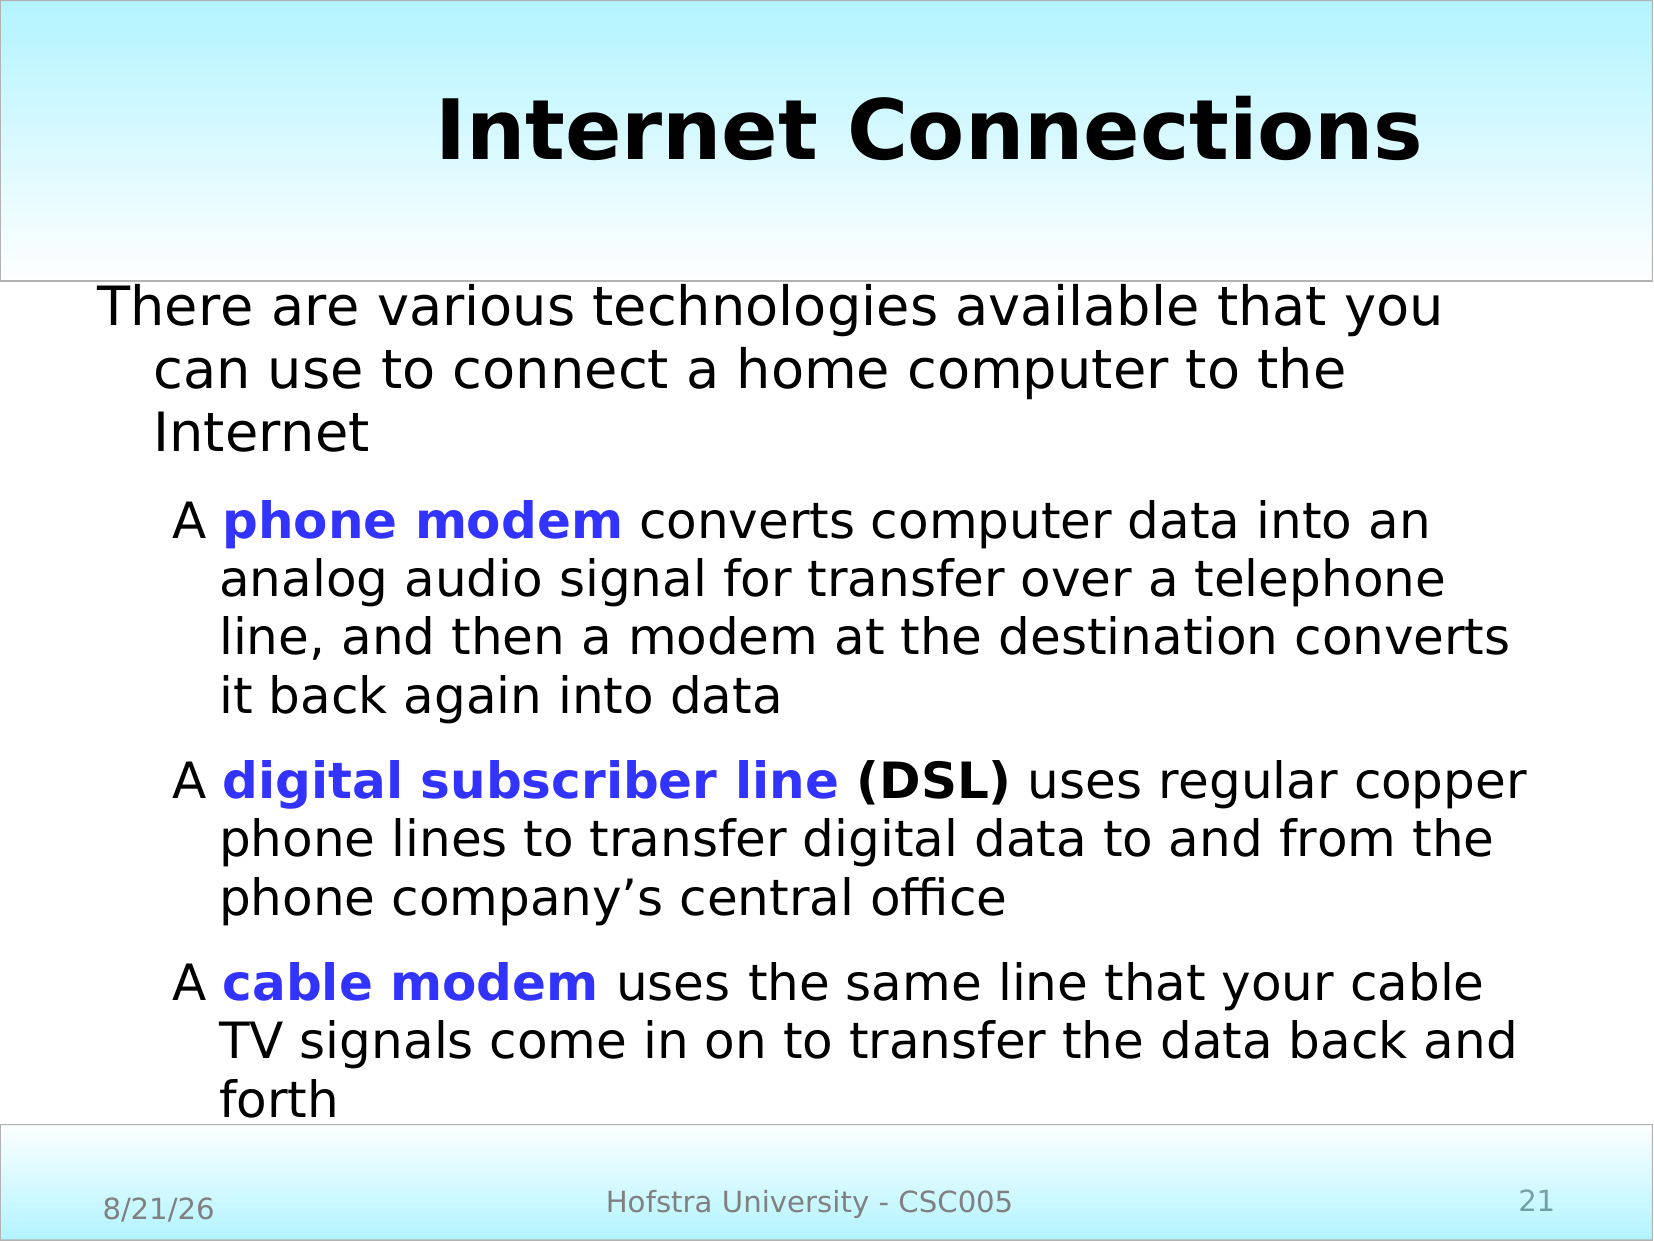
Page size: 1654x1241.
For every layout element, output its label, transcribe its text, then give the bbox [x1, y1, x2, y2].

title Internet Connections [247, 27, 1612, 235]
list There are various technologies available that you can use to connect a home computer to the Internet A phone modem converts computer data into an analog audio signal for transfer over a telephone line, and then a modem at the destination converts it back again into data A digital subscriber line (DSL) uses regular copper phone lines to transfer digital data to and from the phone company’s central office A cable modem uses the same line that your cable TV signals come in on to transfer the data back and forth [82, 267, 1571, 1137]
